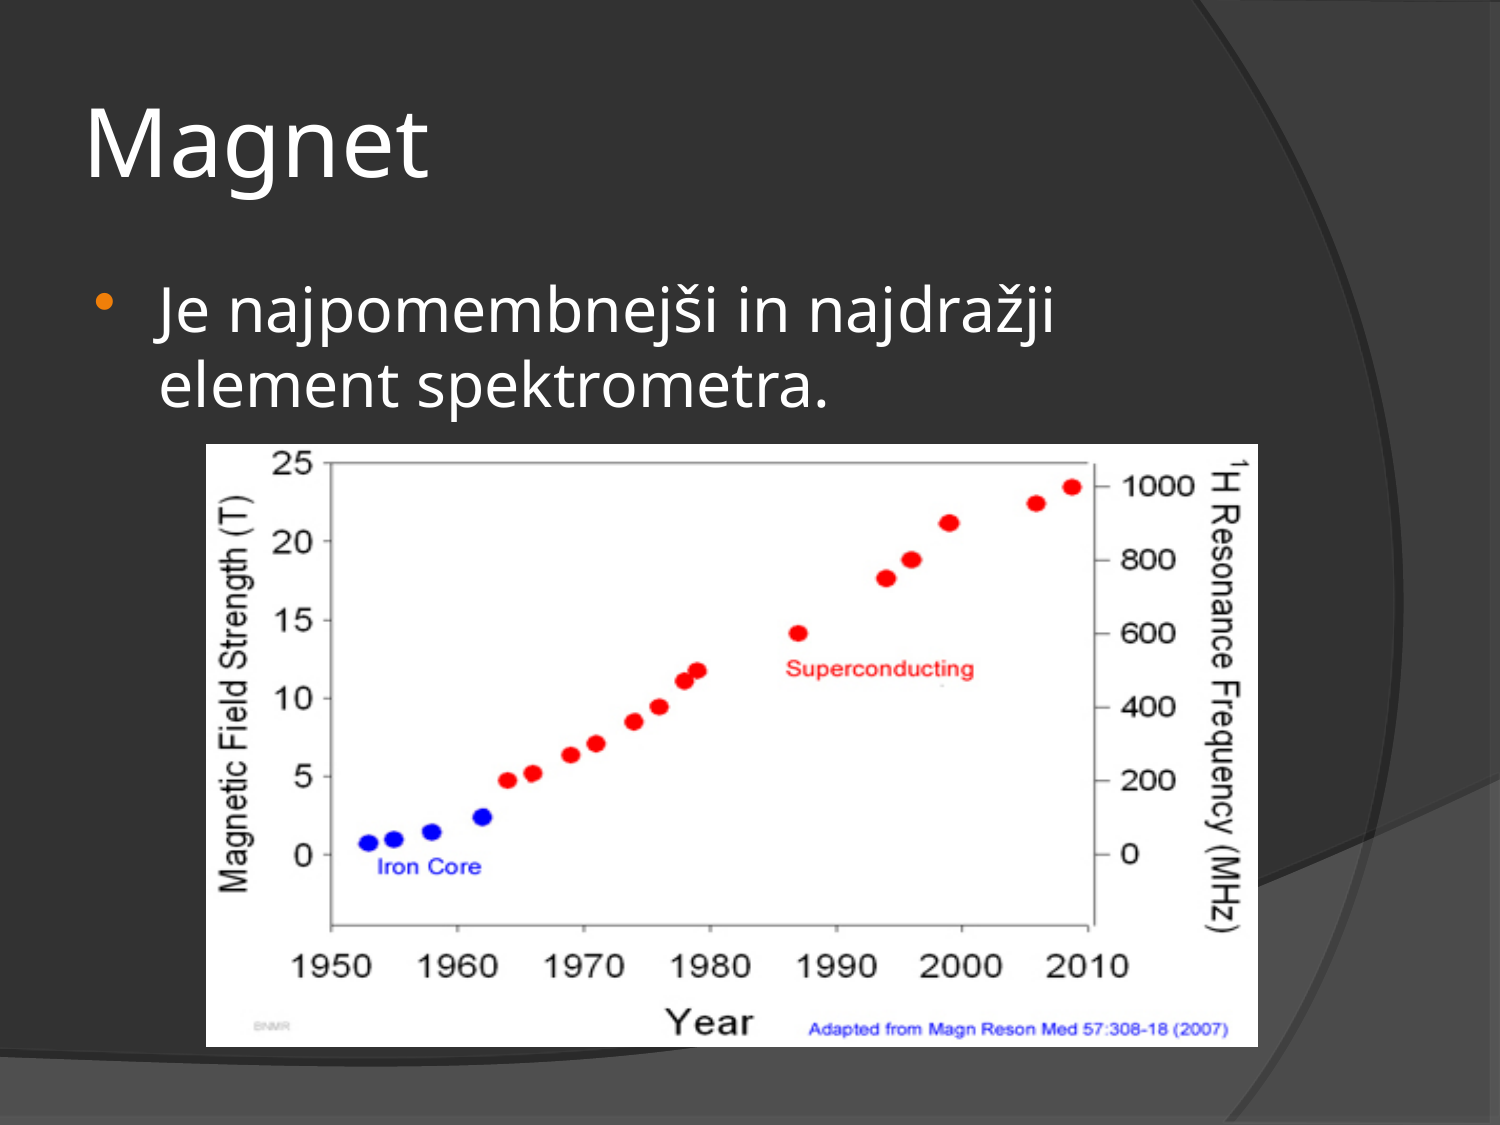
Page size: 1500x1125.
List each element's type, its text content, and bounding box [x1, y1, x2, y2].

title Magnet [75, 45, 1300, 233]
list Je najpomembnejši in najdražji element spektrometra. [75, 262, 1300, 1005]
picture [206, 444, 1258, 1047]
